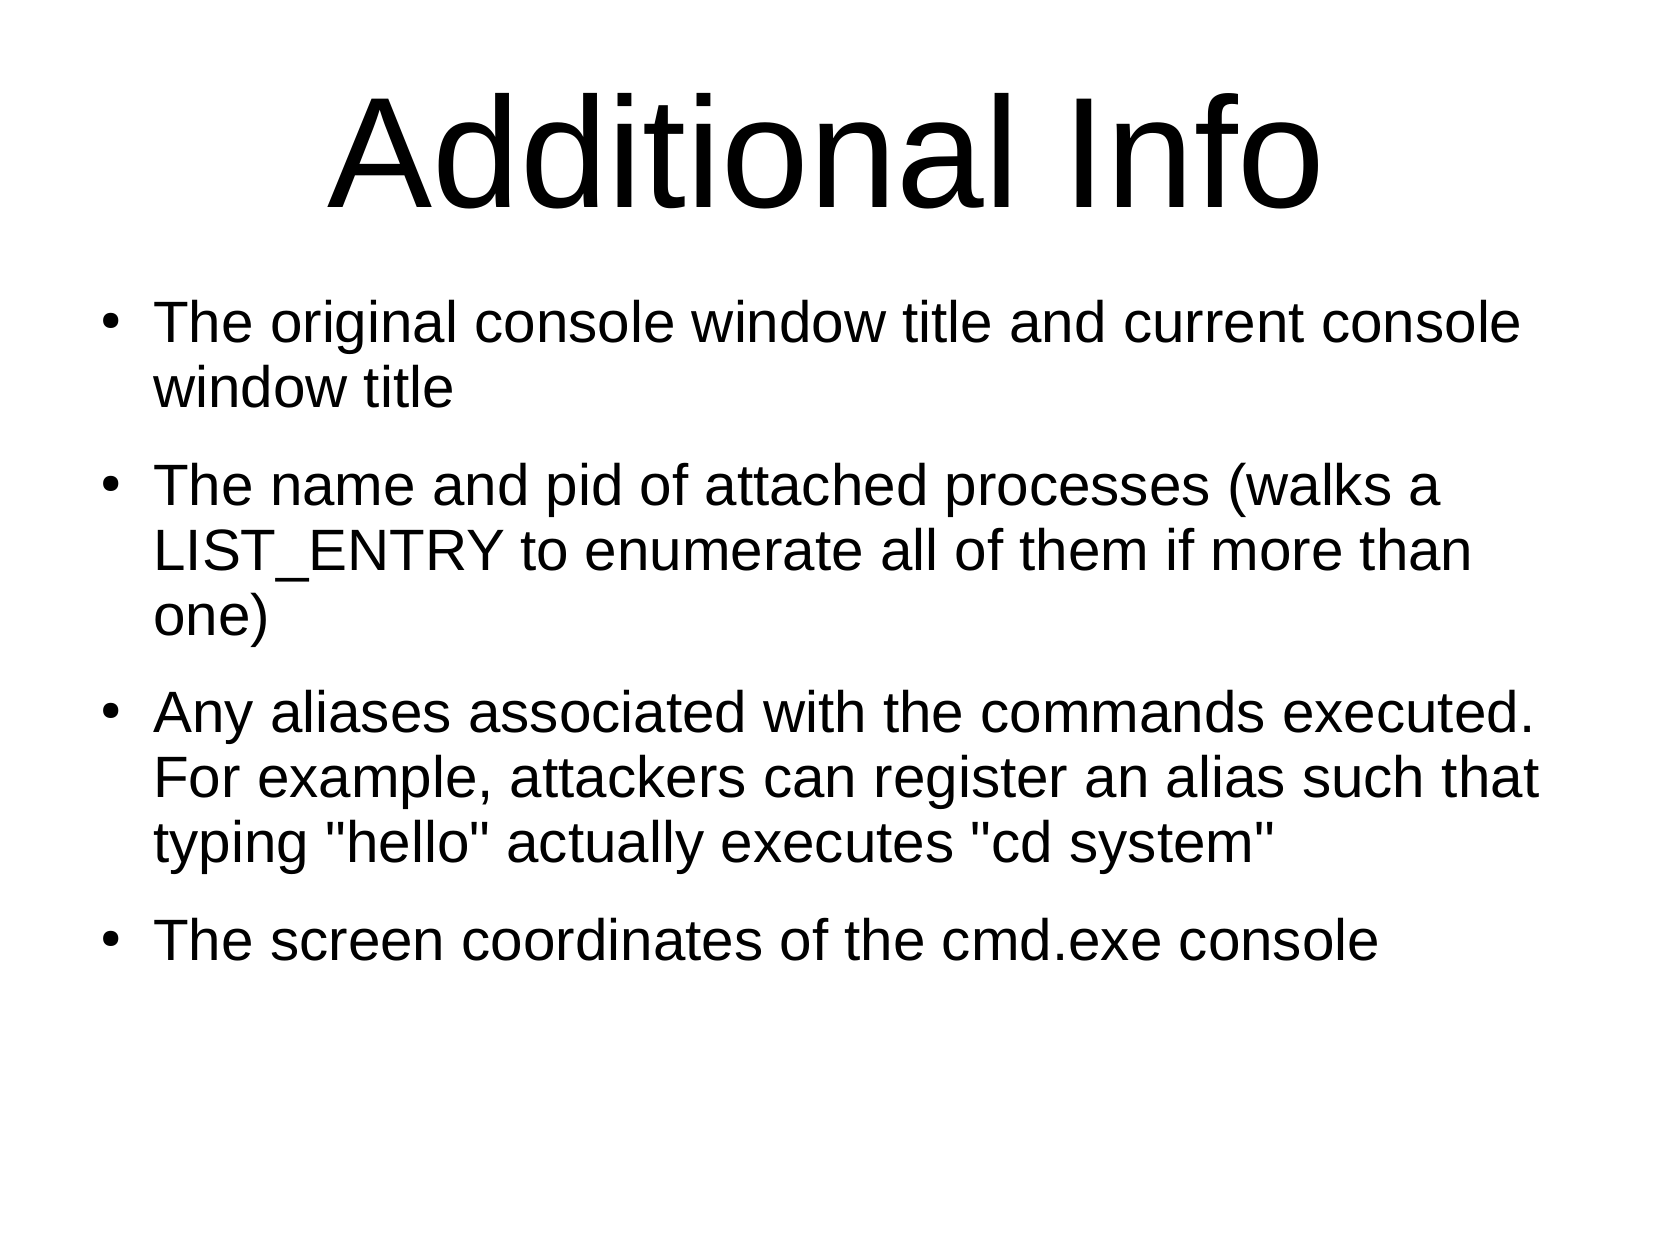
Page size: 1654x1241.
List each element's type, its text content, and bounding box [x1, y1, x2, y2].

list The original console window title and current console window title The name and pid of attached processes (walks a LIST_ENTRY to enumerate all of them if more than one) Any aliases associated with the commands executed. For example, attackers can register an alias such that typing "hello" actually executes "cd system" The screen coordinates of the cmd.exe console [82, 290, 1571, 1109]
title Additional Info [82, 49, 1571, 257]
